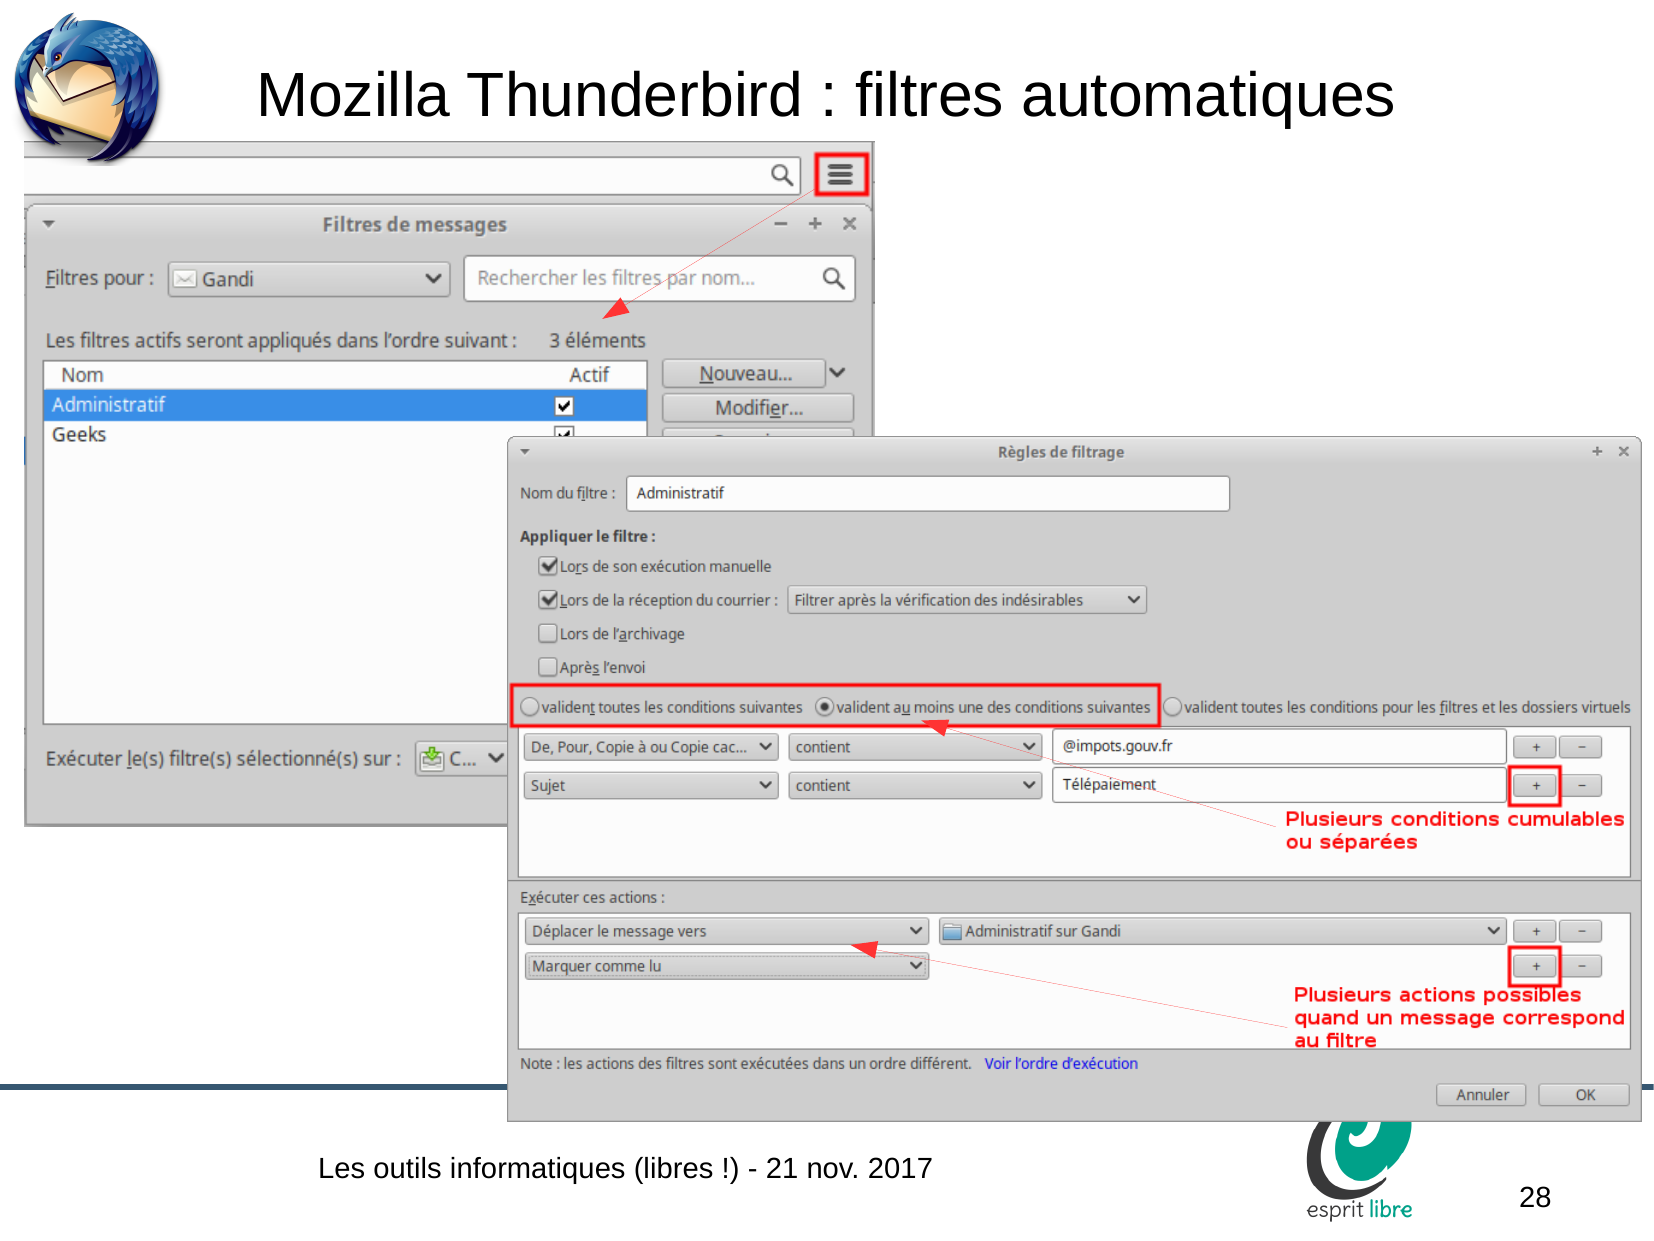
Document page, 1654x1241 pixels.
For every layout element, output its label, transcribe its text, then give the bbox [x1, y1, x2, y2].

picture [11, 11, 166, 20]
title Mozilla Thunderbird : filtres automatiques [0, 20, 1654, 169]
picture [24, 169, 1642, 1223]
